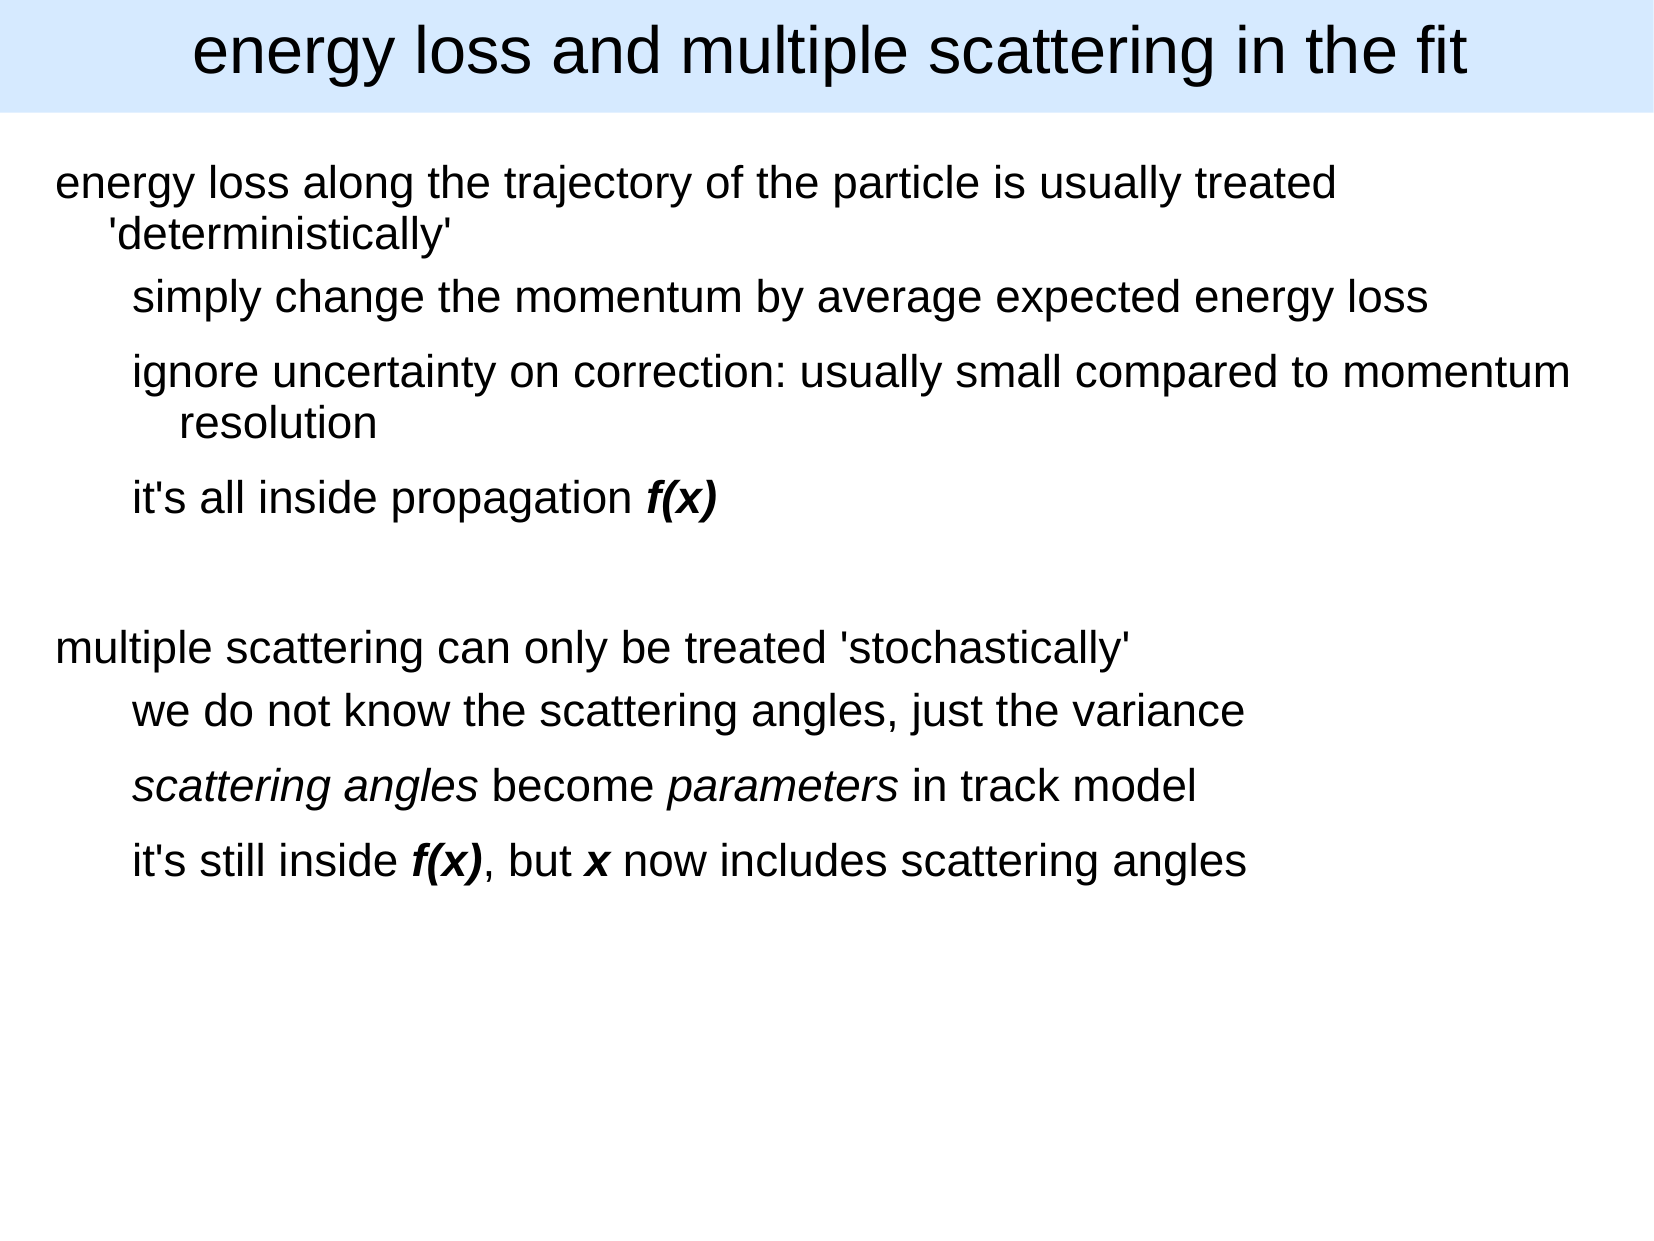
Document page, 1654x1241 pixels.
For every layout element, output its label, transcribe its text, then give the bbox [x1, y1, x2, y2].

title energy loss and multiple scattering in the fit [86, 0, 1576, 100]
list energy loss along the trajectory of the particle is usually treated 'deterministically' simply change the momentum by average expected energy loss ignore uncertainty on correction: usually small compared to momentum resolution it's all inside propagation f(x) multiple scattering can only be treated 'stochastically' we do not know the scattering angles, just the variance scattering angles become parameters in track model it's still inside f(x), but x now includes scattering angles [37, 156, 1613, 1073]
